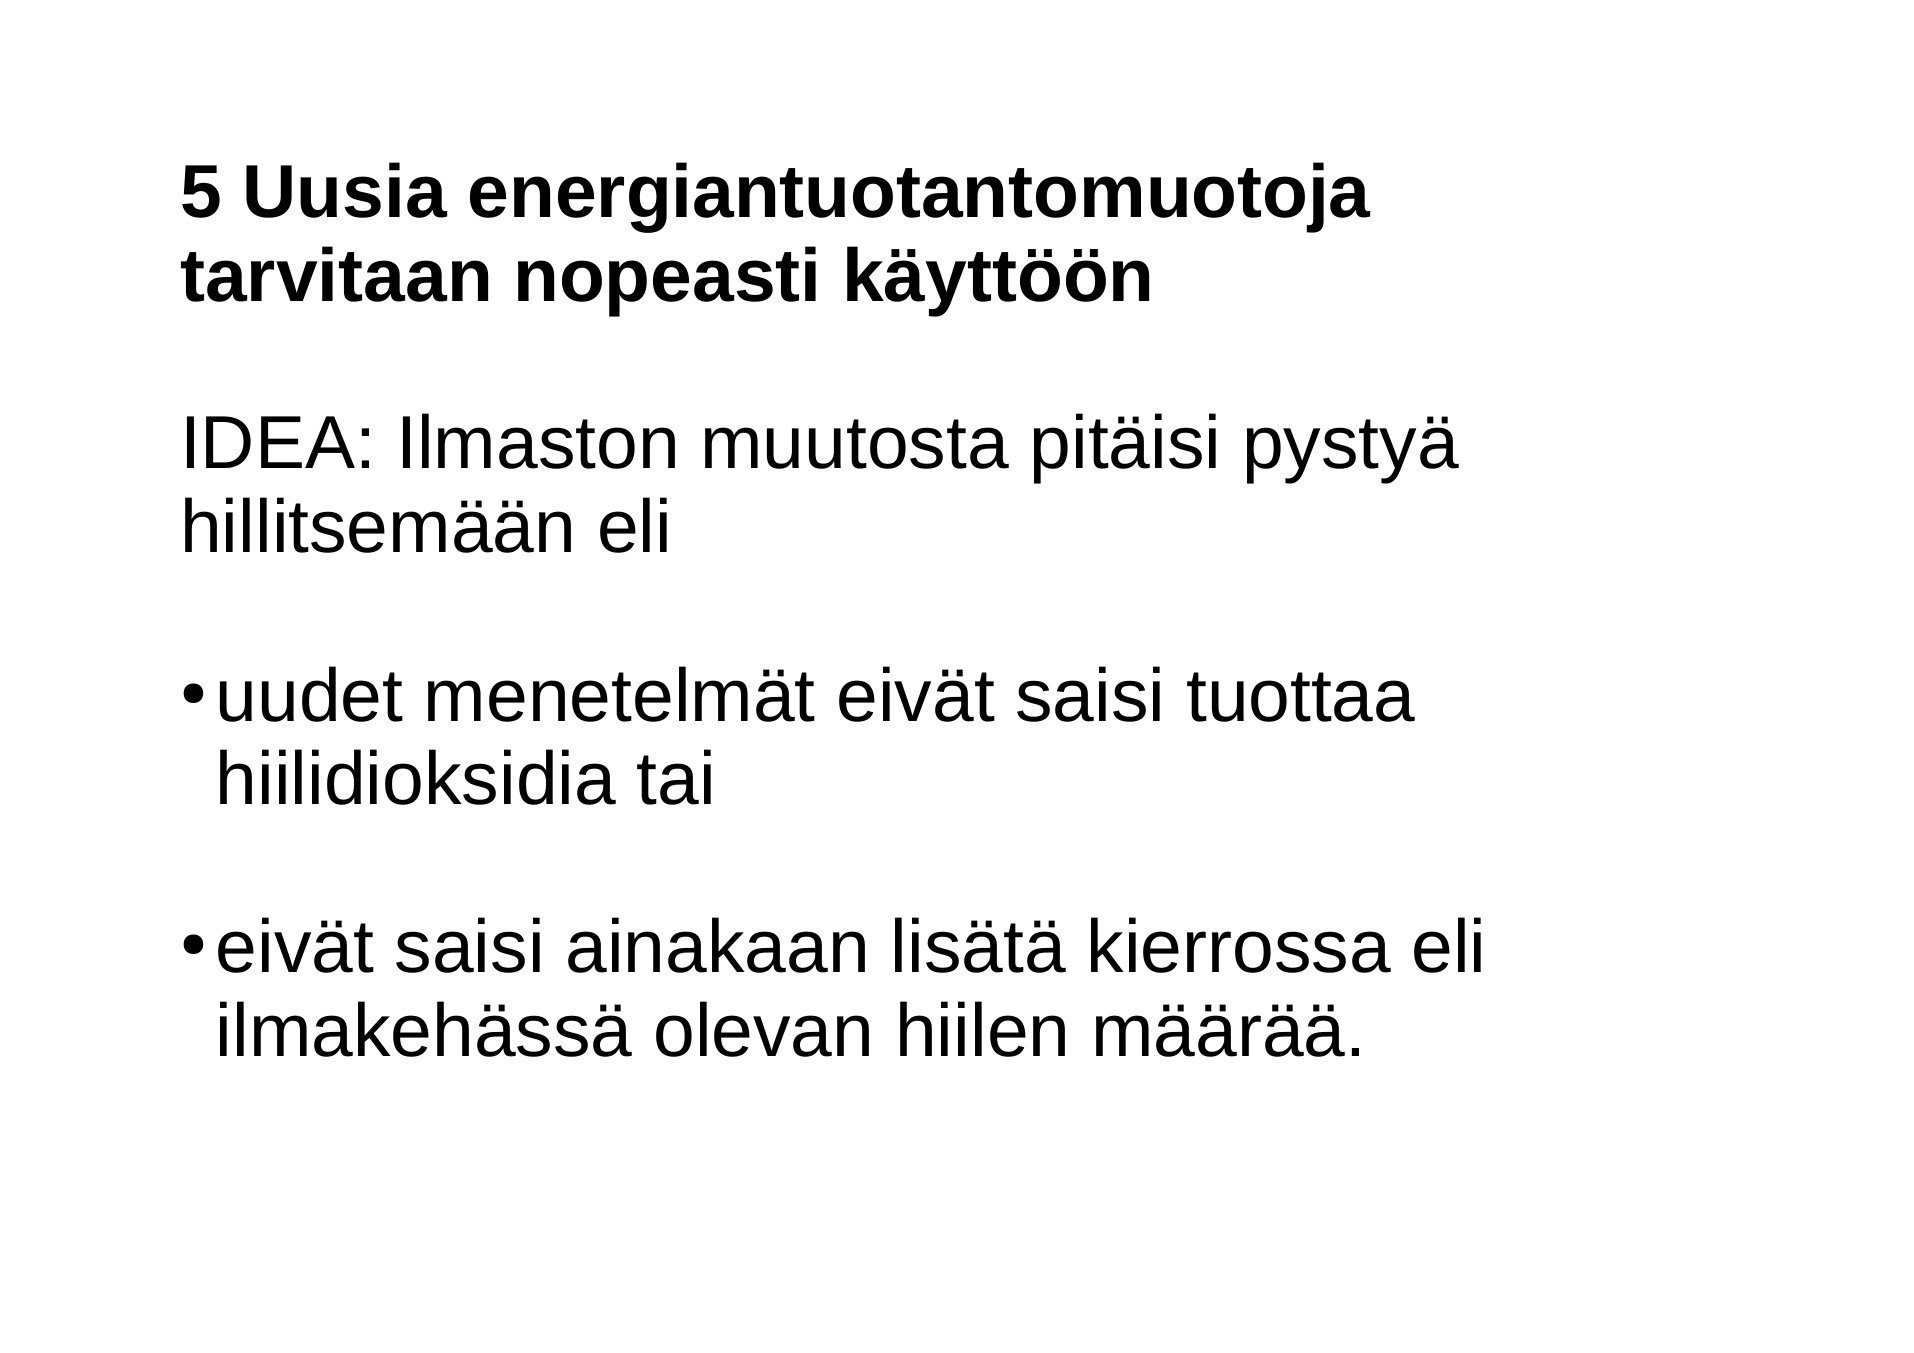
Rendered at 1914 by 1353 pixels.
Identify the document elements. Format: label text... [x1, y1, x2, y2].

text_box 5 Uusia energiantuotantomuotoja tarvitaan nopeasti käyttöön IDEA: Ilmaston muutosta pitäisi pystyä hillitsemään eli uudet menetelmät eivät saisi tuottaa hiilidioksidia tai eivät saisi ainakaan lisätä kierrossa eli ilmakehässä olevan hiilen määrää. [165, 141, 1630, 1081]
